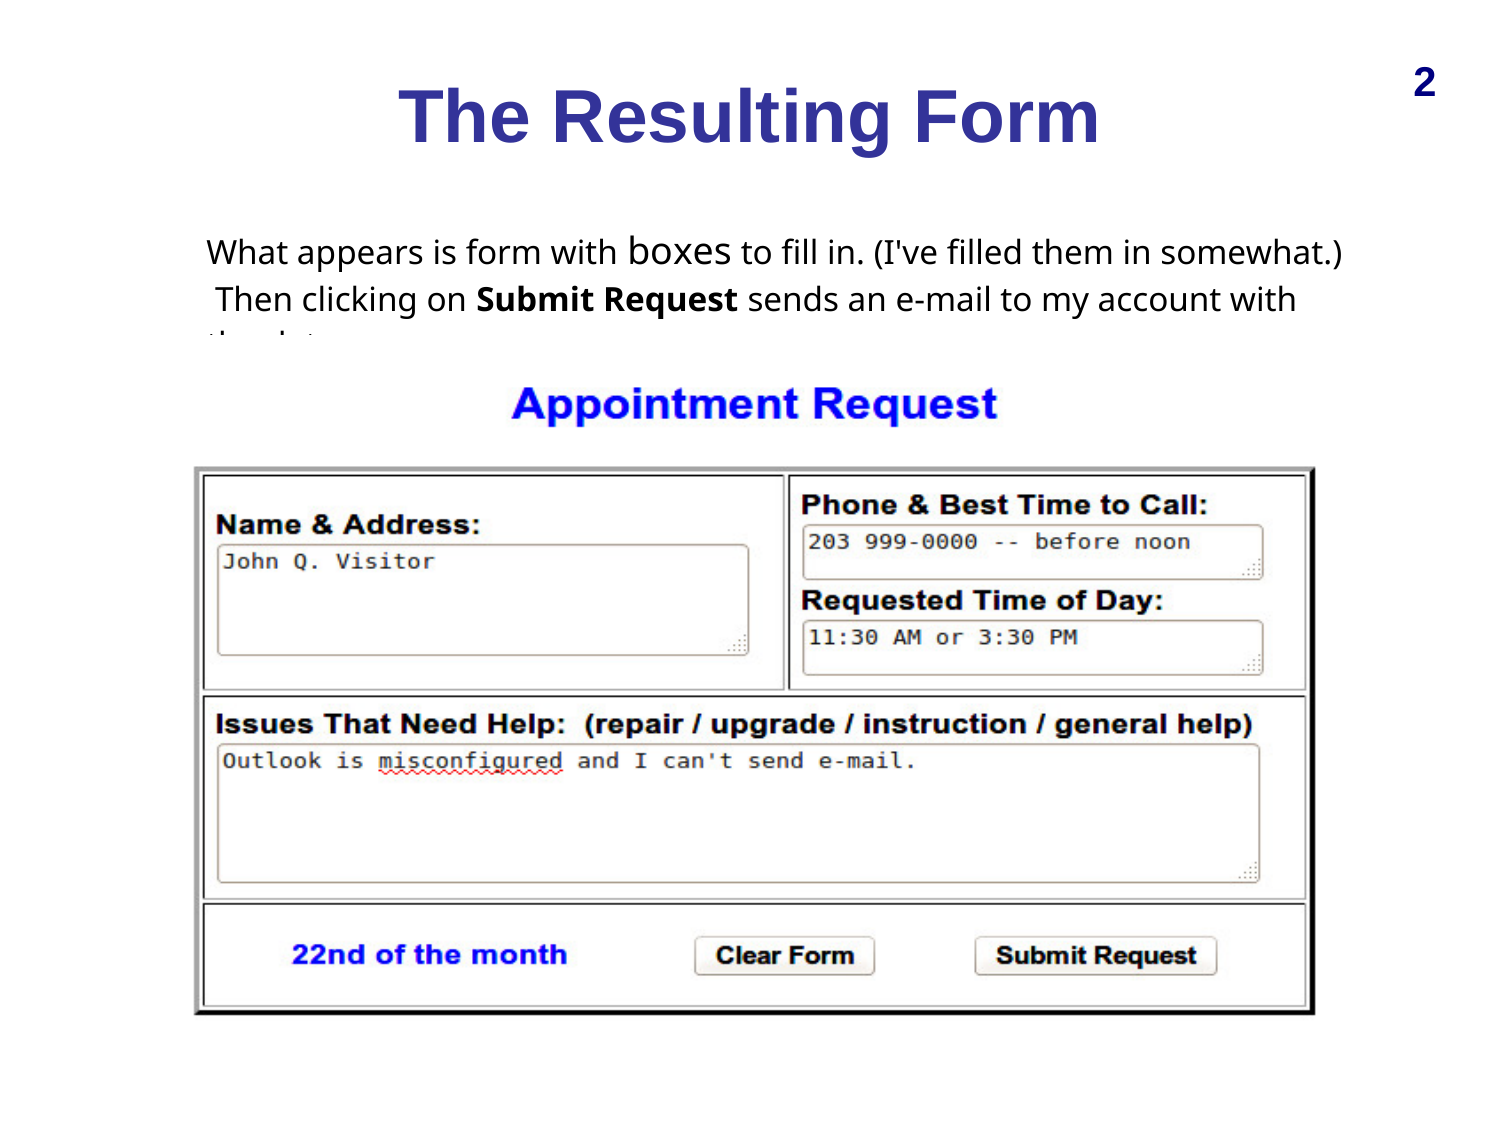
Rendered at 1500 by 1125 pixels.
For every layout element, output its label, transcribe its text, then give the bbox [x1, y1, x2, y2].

title The Resulting Form [75, 45, 1426, 188]
picture [166, 335, 1351, 1051]
list What appears is form with boxes to fill in. (I've filled them in somewhat.) Then clicking on Submit Request sends an e-mail to my account with the data. [150, 224, 1351, 304]
text_box 2 [1387, 47, 1463, 113]
